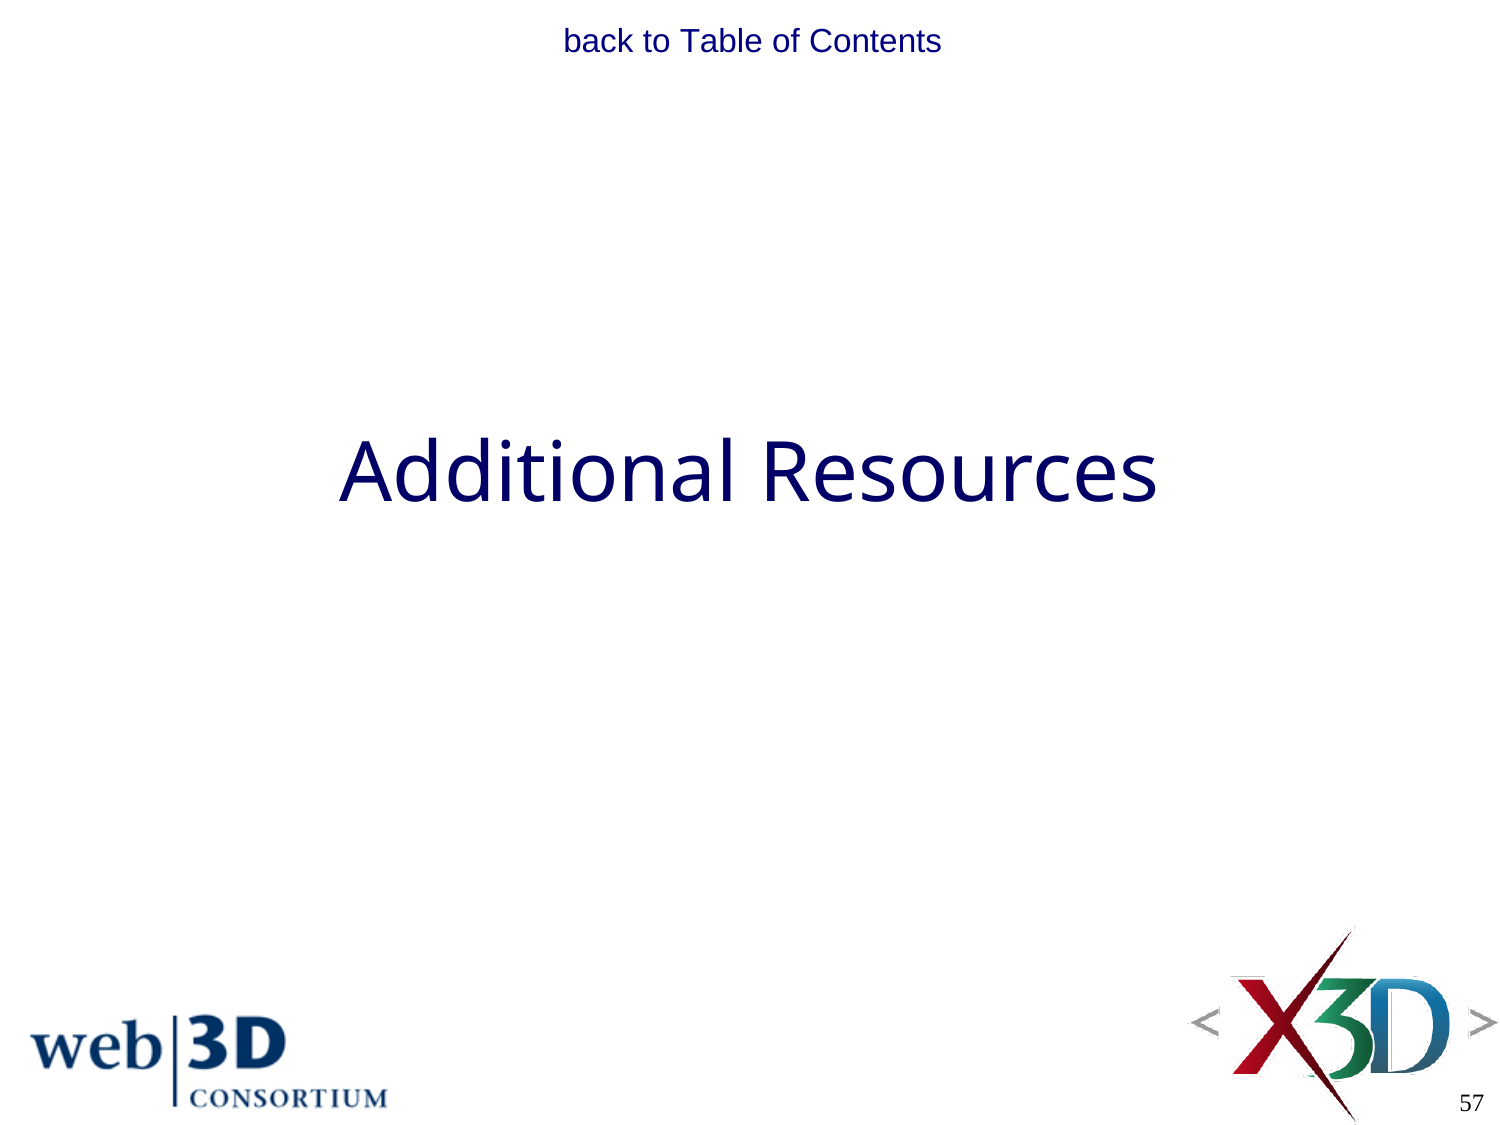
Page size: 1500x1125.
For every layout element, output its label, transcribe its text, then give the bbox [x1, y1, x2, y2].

picture [1187, 926, 1500, 1125]
picture [12, 998, 413, 1118]
text_box back to Table of Contents [548, 14, 958, 68]
title Additional Resources [112, 374, 1388, 563]
